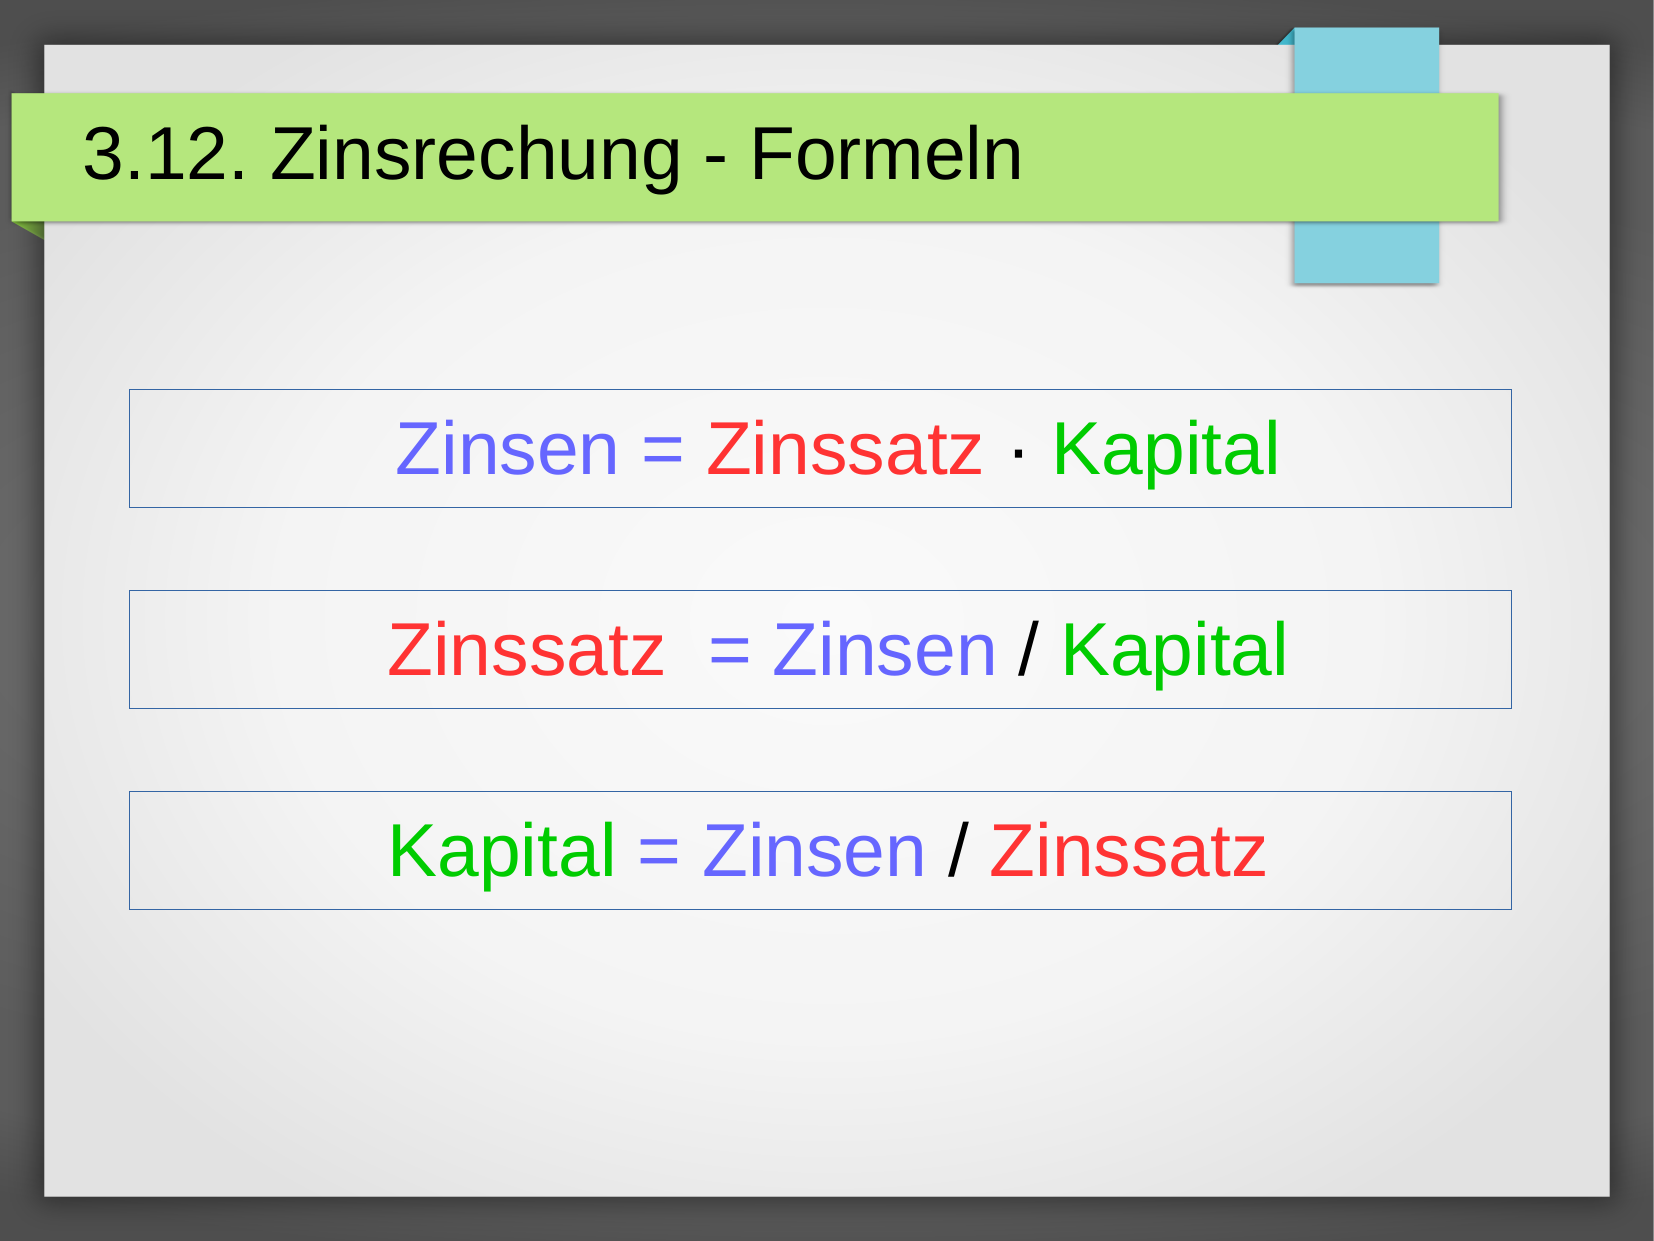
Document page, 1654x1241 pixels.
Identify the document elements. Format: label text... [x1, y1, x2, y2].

picture [0, 0, 1654, 1241]
text_box Zinsen = Zinssatz · Kapital [129, 389, 1512, 508]
text_box Kapital = Zinsen / Zinssatz [129, 791, 1512, 910]
text_box Zinssatz = Zinsen / Kapital [129, 590, 1512, 709]
title 3.12. Zinsrechung - Formeln [82, 69, 1501, 238]
